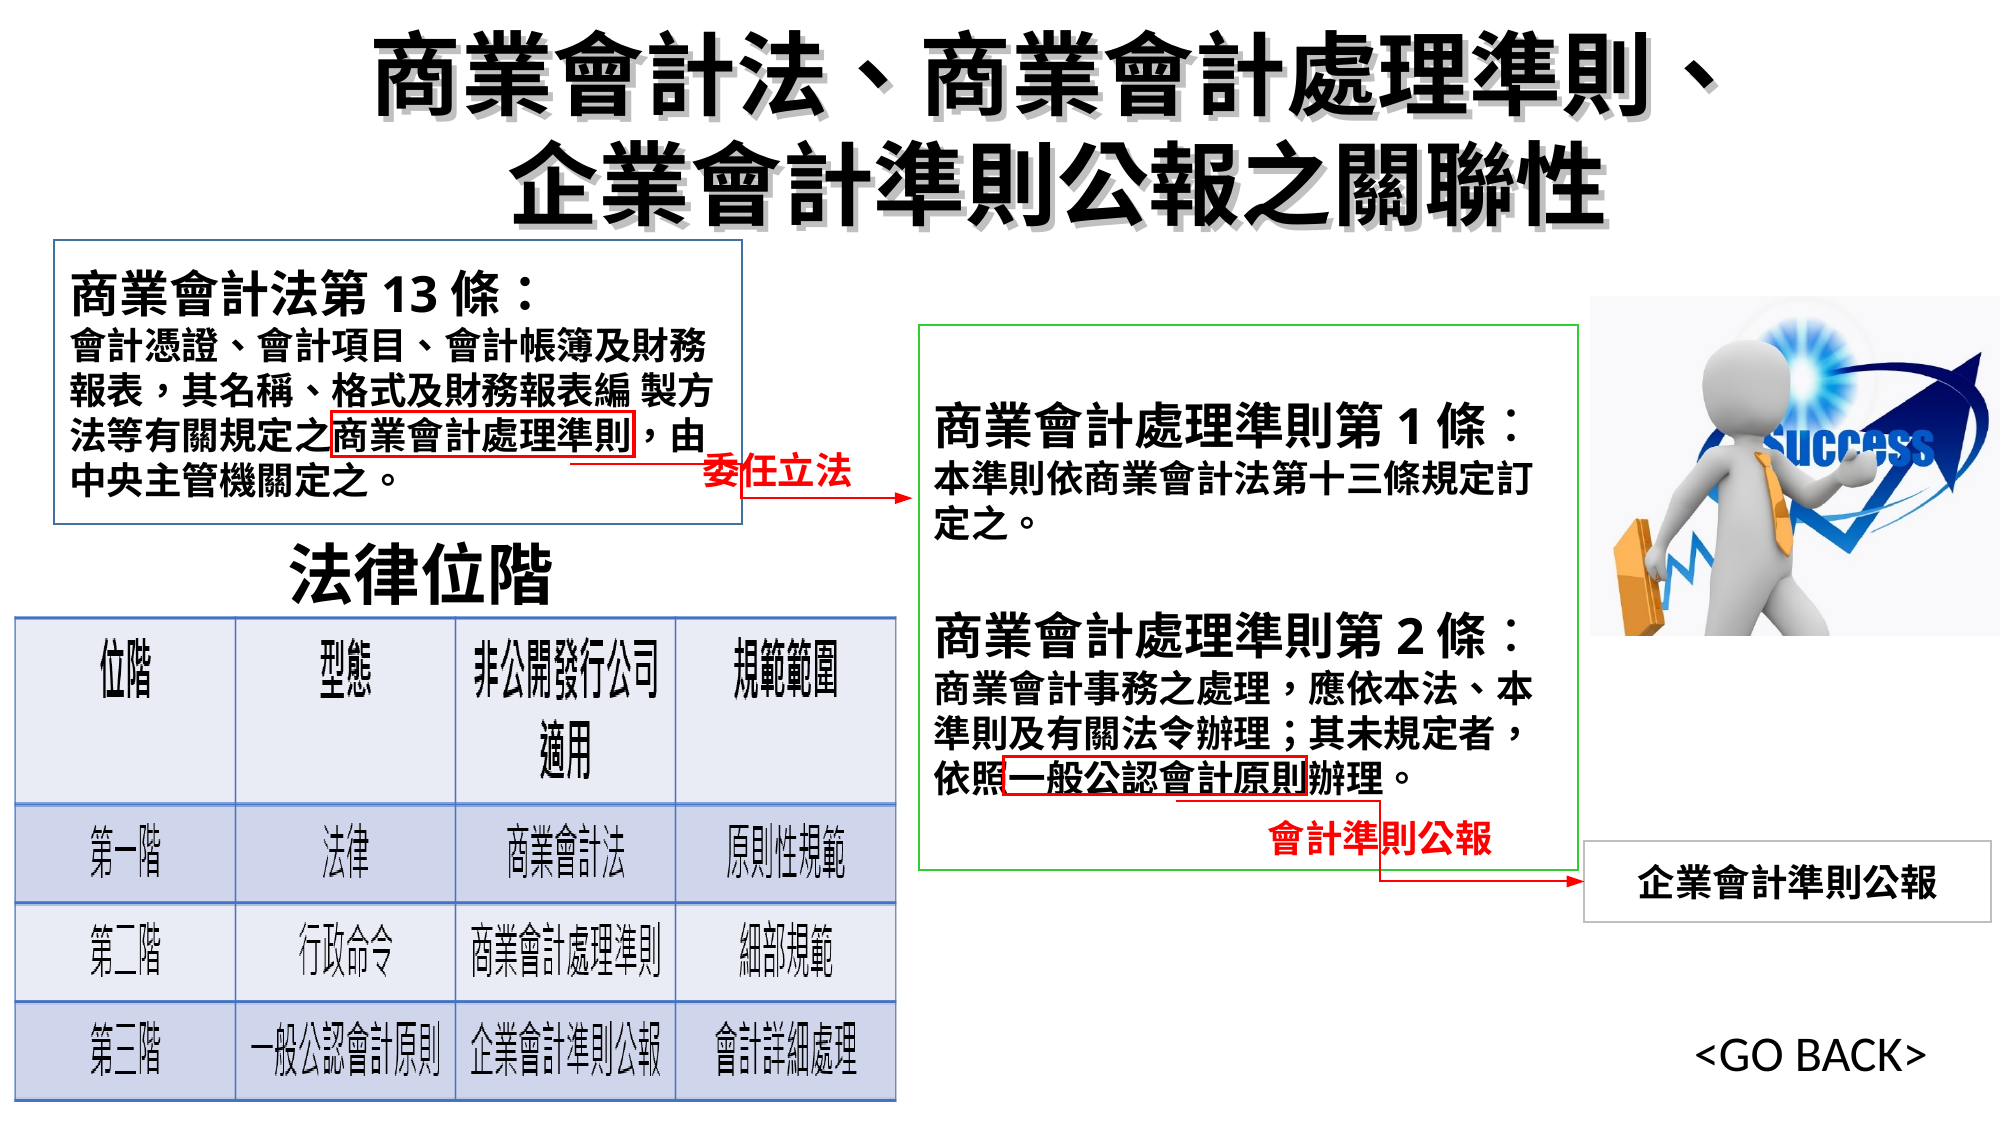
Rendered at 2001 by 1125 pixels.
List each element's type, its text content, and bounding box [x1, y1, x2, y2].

picture [14, 608, 897, 1125]
text_box 商業會計處理準則第1條： 本準則依商業會計法第十三條規定訂定之。 商業會計處理準則第2條： 商業會計事務之處理，應依本法、本準則及有關法令辦理；其未規定者， 依照一般公認會計原則辦理。 [919, 325, 1578, 870]
text_box 商業會計法第13條： 會計憑證、會計項目、會計帳簿及財務報表，其名稱、格式及財務報表編 製方法等有關規定之商業會計處理準則，由中央主管機關定之。 [54, 240, 742, 524]
text_box 會計準則公報 [1233, 803, 1528, 873]
text_box 商業會計法第13條： 會計憑證、會計項目、會計帳簿及財務報表，其名稱、格式及財務報表編 製方法等有關規定之商業會計處理準則，由中央主管機關定之。 [333, 413, 632, 455]
text_box <GO BACK> [1672, 1006, 1950, 1097]
picture [1590, 296, 2000, 636]
text_box 法律位階 [272, 525, 569, 620]
text_box 商業會計法、商業會計處理準則、 企業會計準則公報之關聯性 [182, 10, 1933, 245]
text_box 委任立法 [630, 434, 925, 504]
text_box 企業會計準則公報 [1584, 841, 1991, 922]
